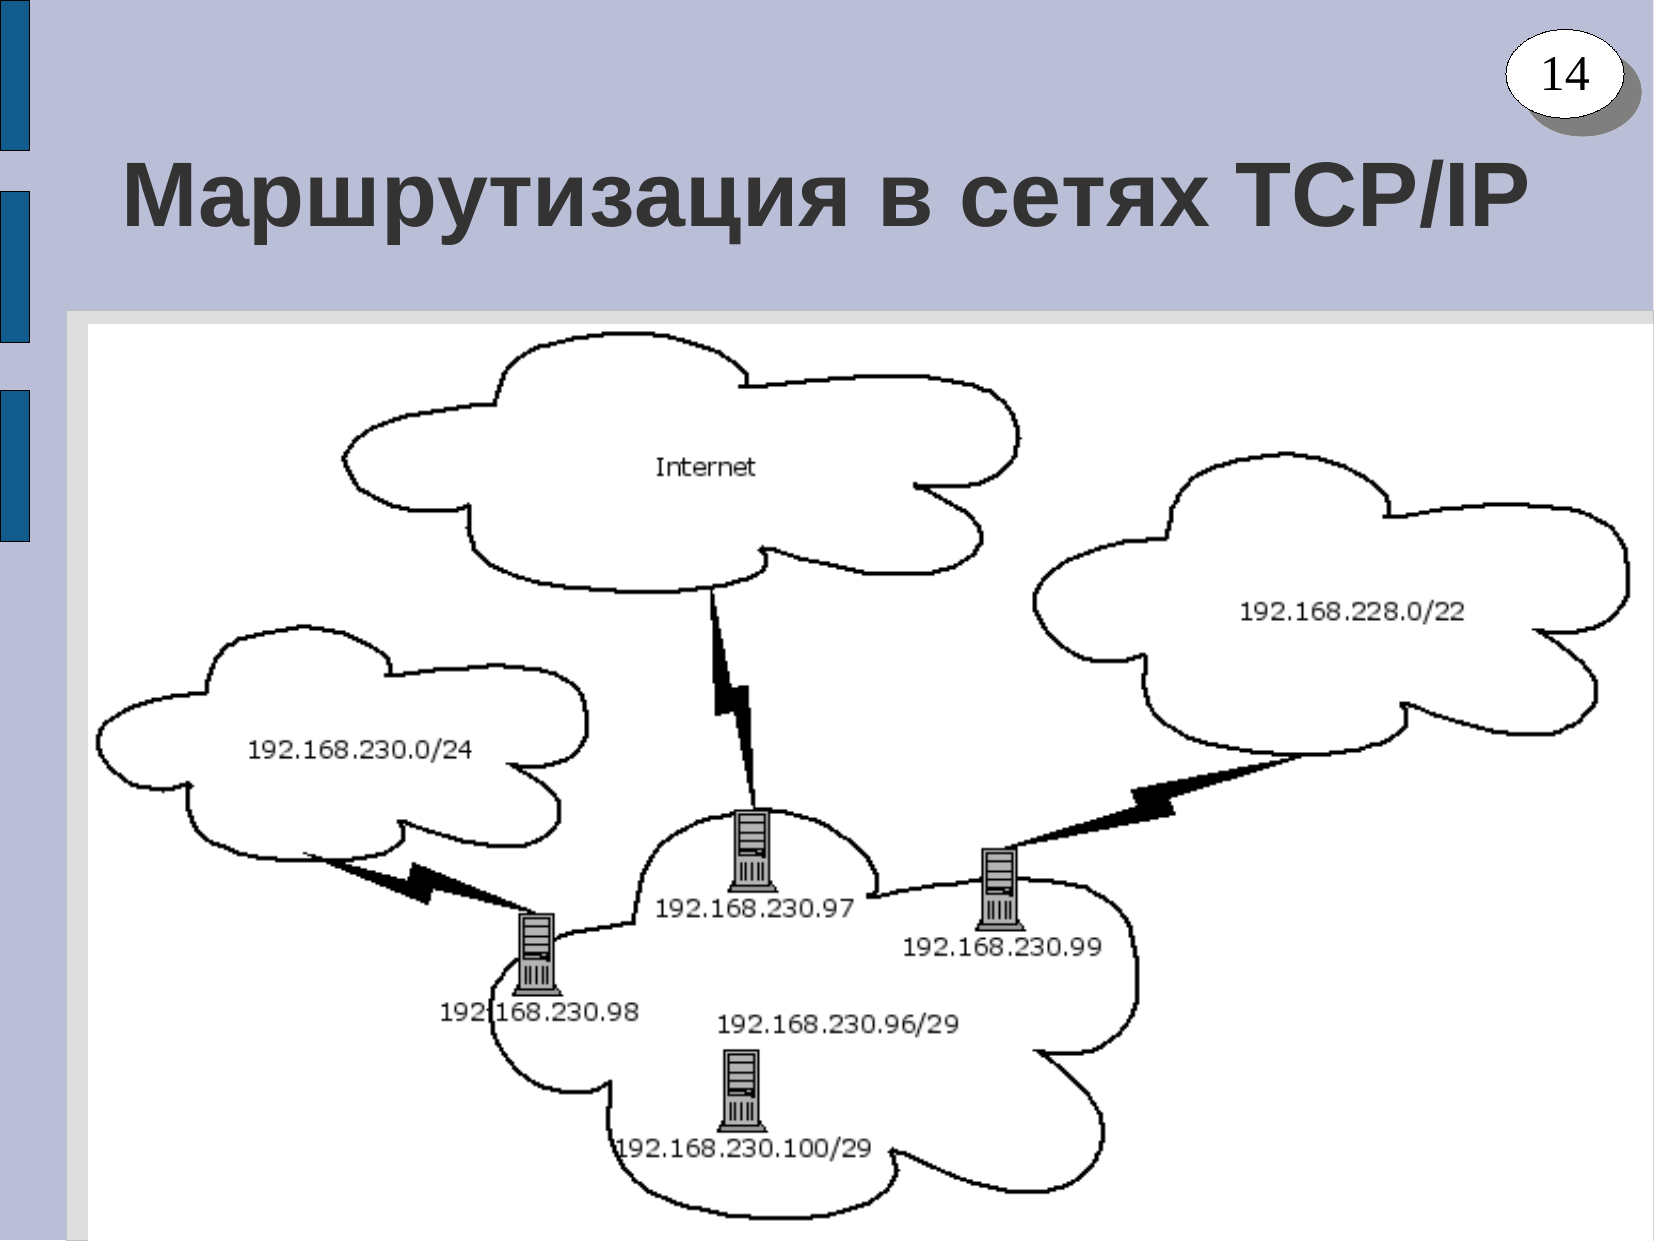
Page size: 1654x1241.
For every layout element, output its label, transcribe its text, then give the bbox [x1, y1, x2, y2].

title Маршрутизация в сетях TCP/IP [121, 83, 1534, 307]
text_box 14 [1505, 29, 1625, 119]
picture [88, 324, 1654, 1241]
